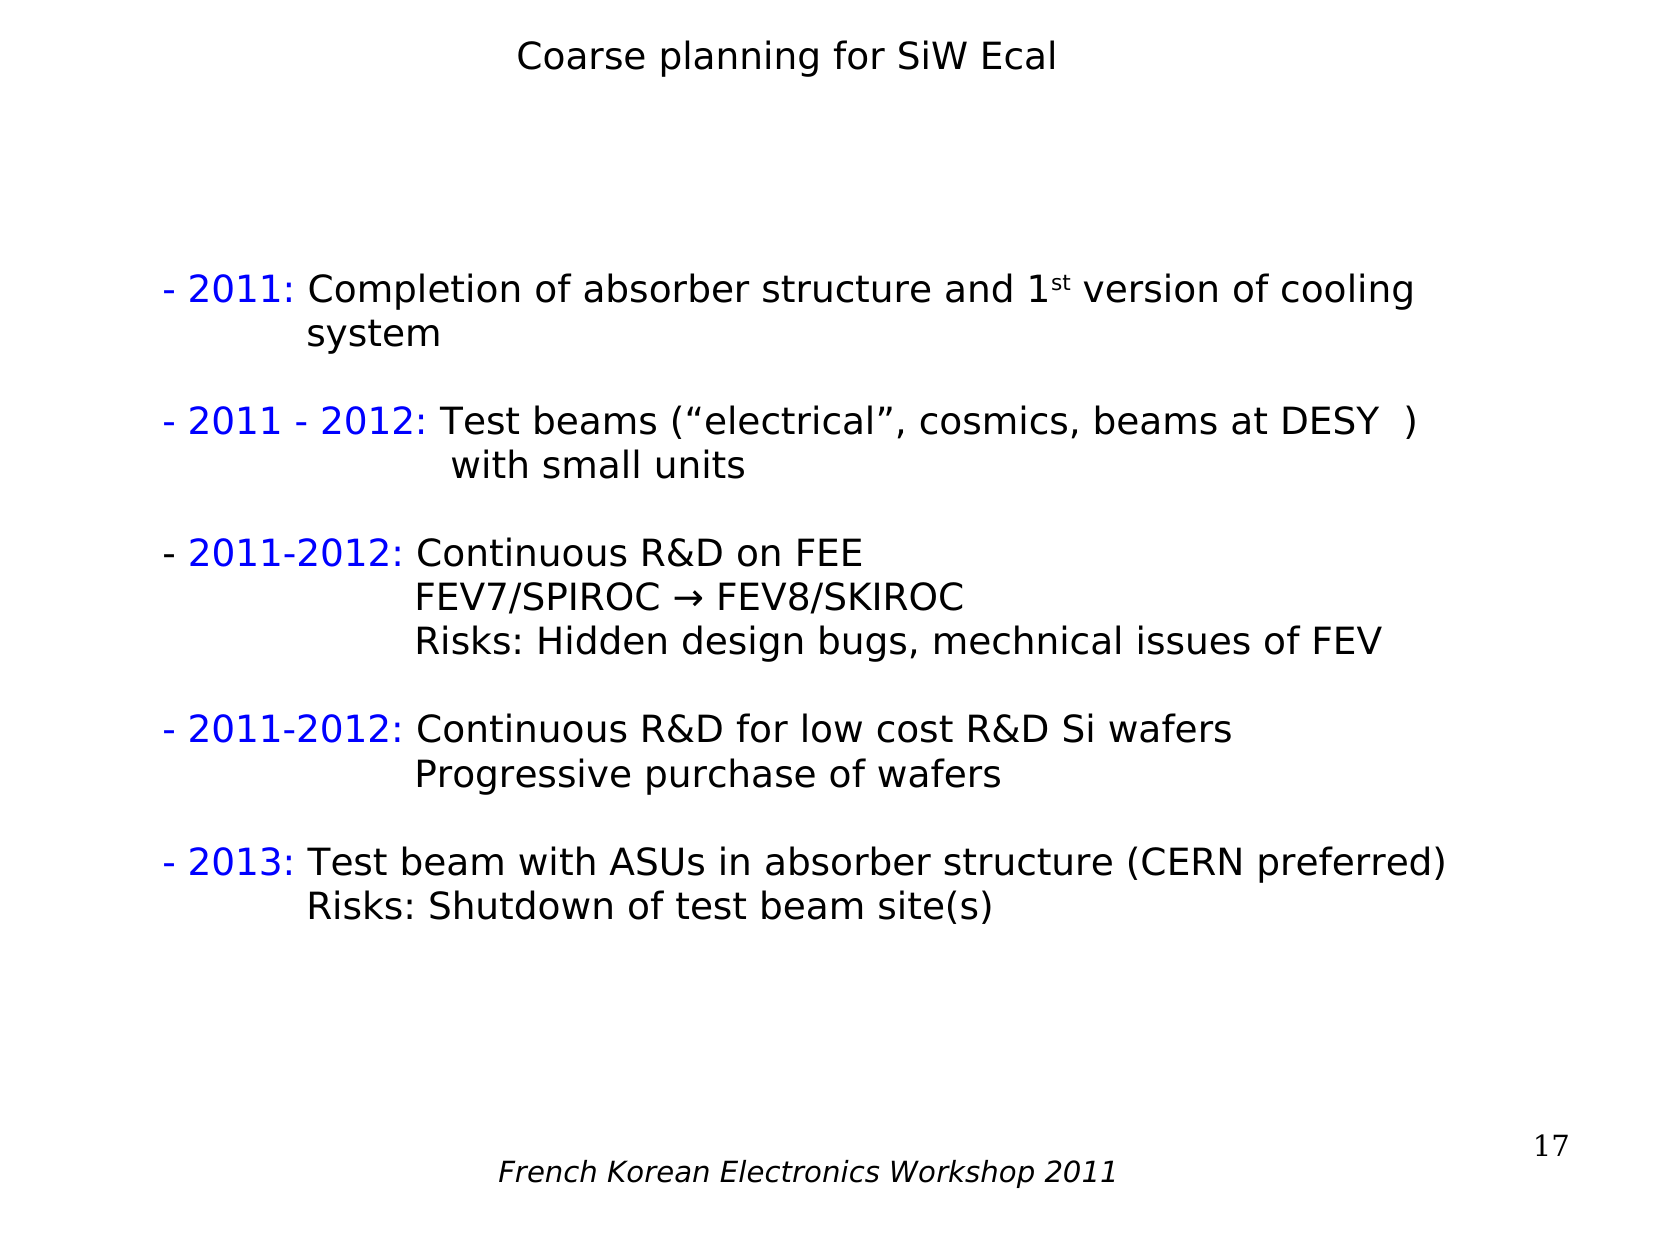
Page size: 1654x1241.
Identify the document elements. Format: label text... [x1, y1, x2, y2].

text_box - 2011: Completion of absorber structure and 1st version of cooling system - 2011 - 2012: Test beams (“electrical”, cosmics, beams at DESY ) with small units - 2011-2012: Continuous R&D on FEE FEV7/SPIROC → FEV8/SKIROC Risks: Hidden design bugs, mechnical issues of FEV - 2011-2012: Continuous R&D for low cost R&D Si wafers Progressive purchase of wafers - 2013: Test beam with ASUs in absorber structure (CERN preferred) Risks: Shutdown of test beam site(s) [147, 259, 1512, 980]
text_box Coarse planning for SiW Ecal [501, 26, 1074, 86]
